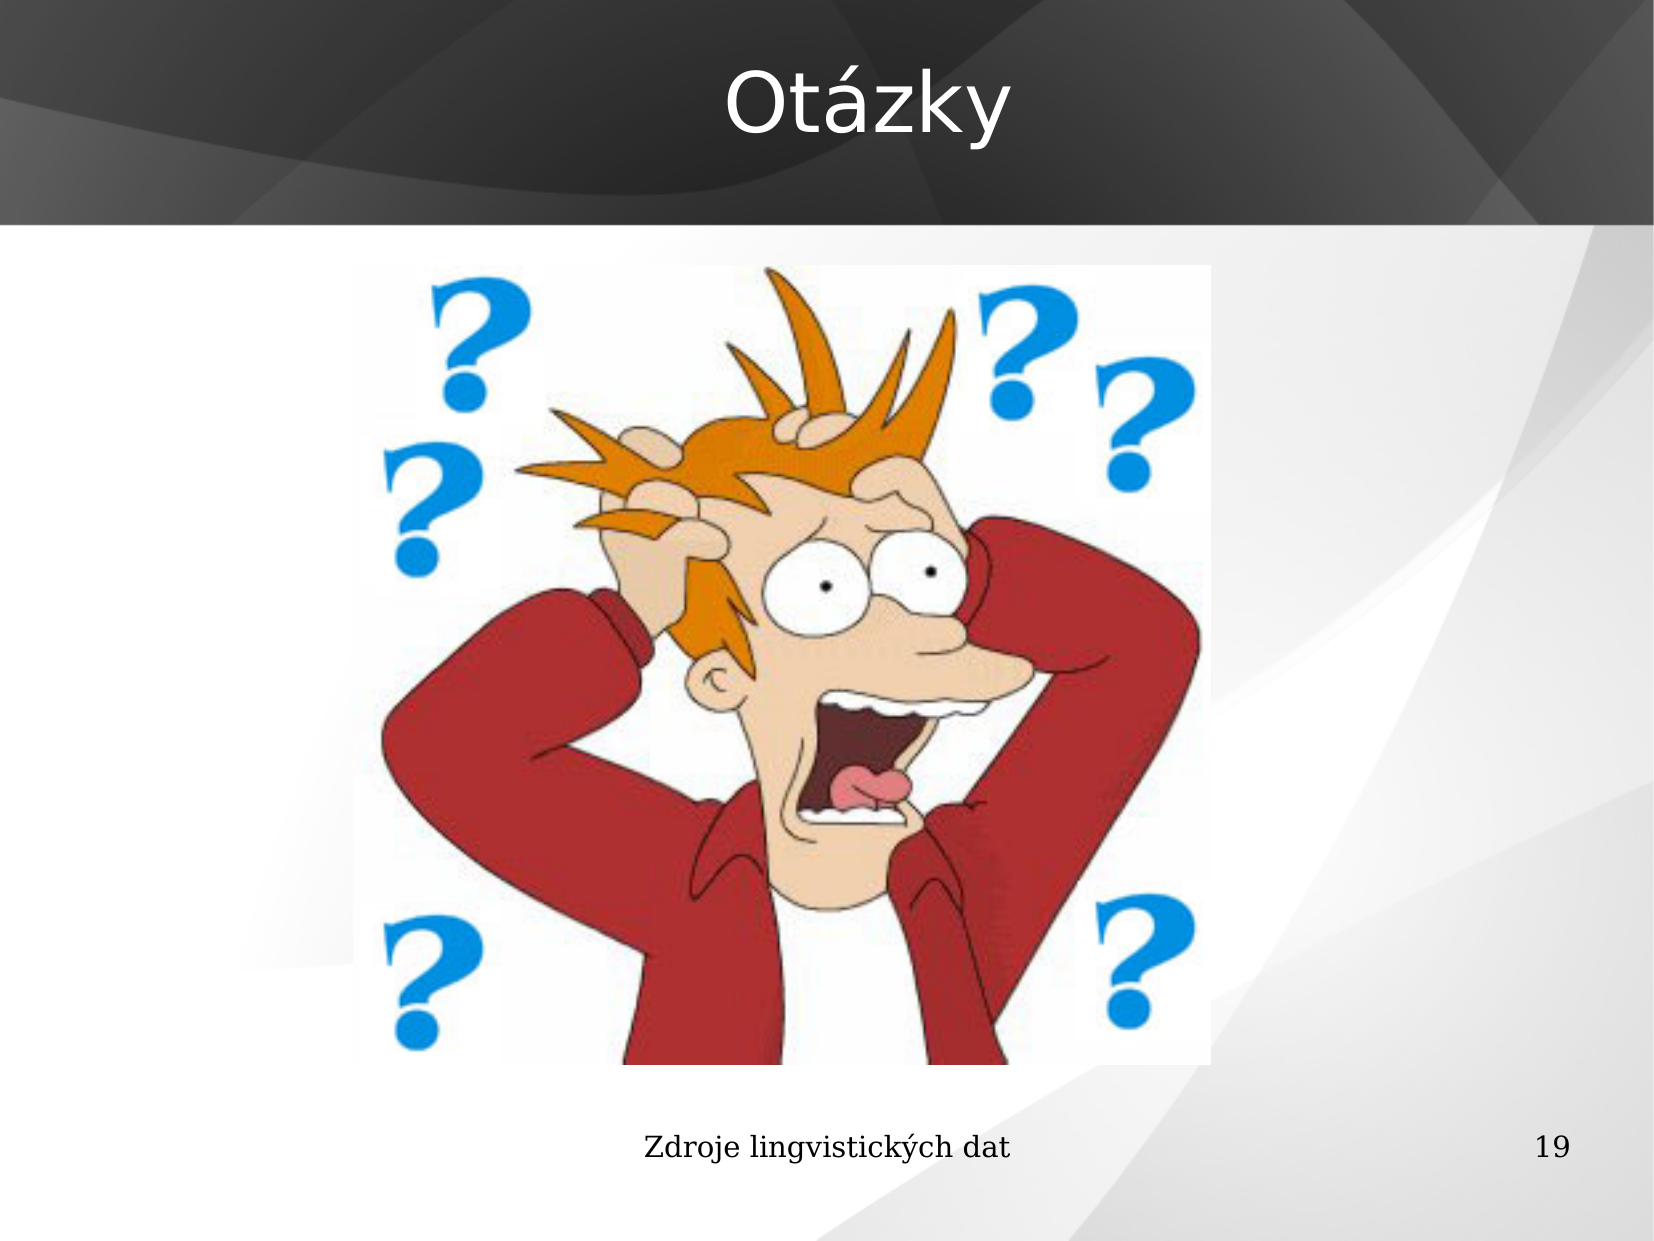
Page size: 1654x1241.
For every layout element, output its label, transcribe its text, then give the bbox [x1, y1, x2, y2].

title Otázky [124, 7, 1613, 200]
picture [0, 0, 1654, 1241]
